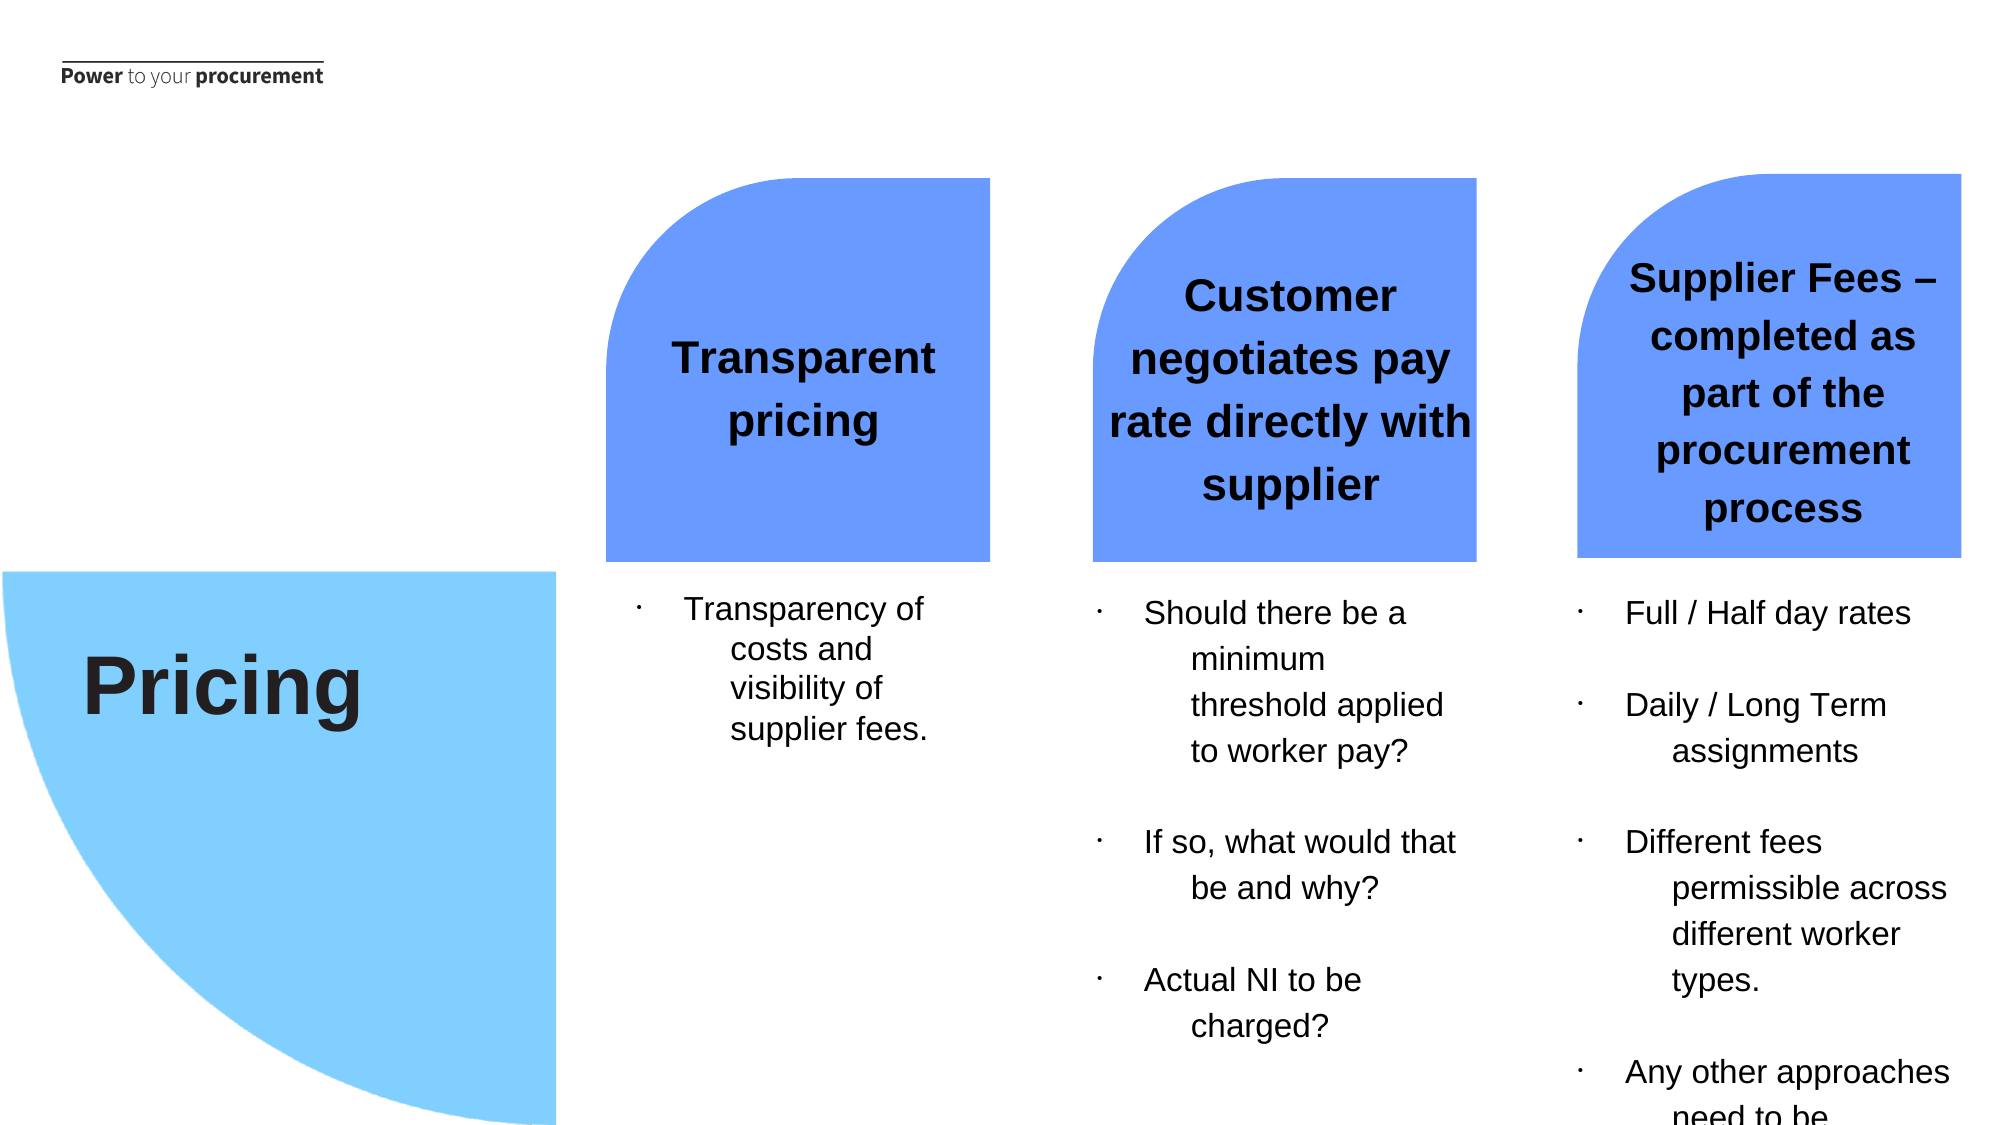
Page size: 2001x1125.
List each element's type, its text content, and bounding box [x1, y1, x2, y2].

text_box Transparency of costs and visibility of supplier fees. [621, 536, 997, 724]
text_box [1635, 173, 1962, 228]
text_box [1141, 178, 1477, 242]
text_box Pricing [65, 615, 510, 889]
text_box Customer negotiates pay rate directly with supplier [1092, 242, 1490, 520]
text_box Full / Half day rates Daily / Long Term assignments Different fees permissible across different worker types. Any other approaches need to be considered, such as hourly rates? [1563, 570, 1995, 967]
text_box [1092, 520, 1477, 562]
text_box Transparent pricing [626, 304, 981, 454]
text_box Should there be a minimum threshold applied to worker pay? If so, what would that be and why? Actual NI to be charged? [1082, 570, 1488, 891]
text_box [606, 178, 991, 562]
text_box Supplier Fees – completed as part of the procurement process [1591, 228, 1976, 542]
text_box [1577, 295, 1962, 558]
